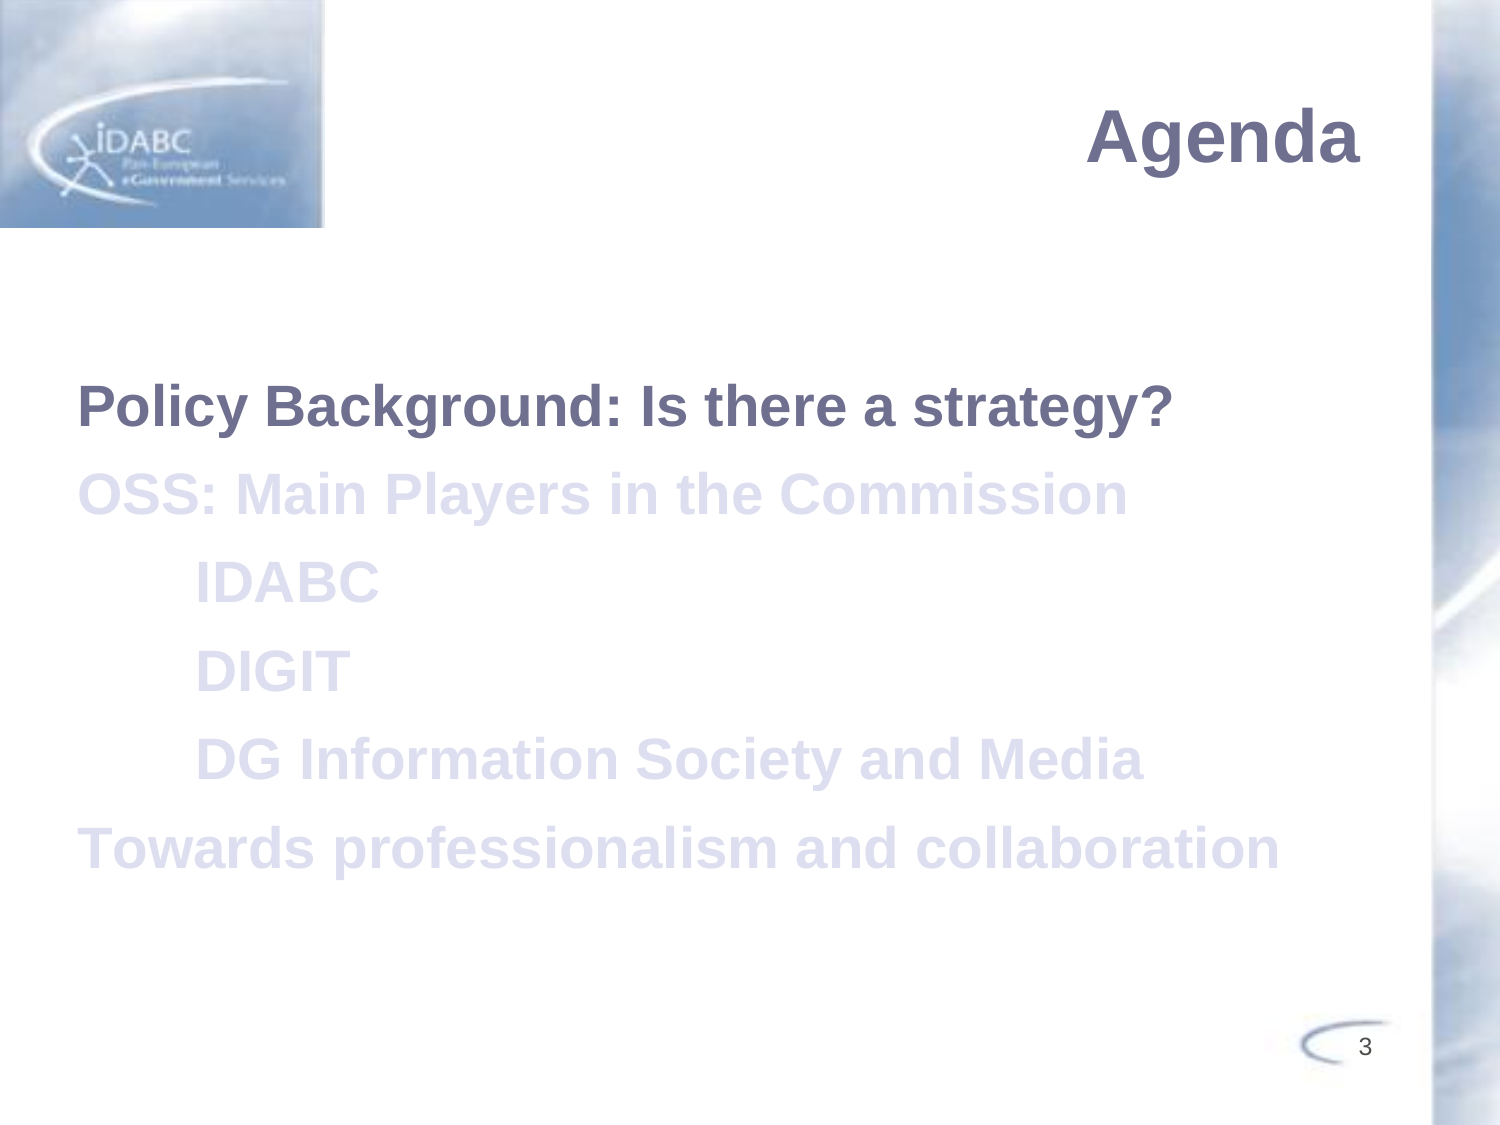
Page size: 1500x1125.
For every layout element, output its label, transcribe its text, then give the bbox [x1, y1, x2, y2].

title Agenda [187, 75, 1375, 197]
text_box Policy Background: Is there a strategy? OSS: Main Players in the Commission IDABC DIGIT DG Information Society and Media Towards professionalism and collaboration [31, 376, 1500, 887]
